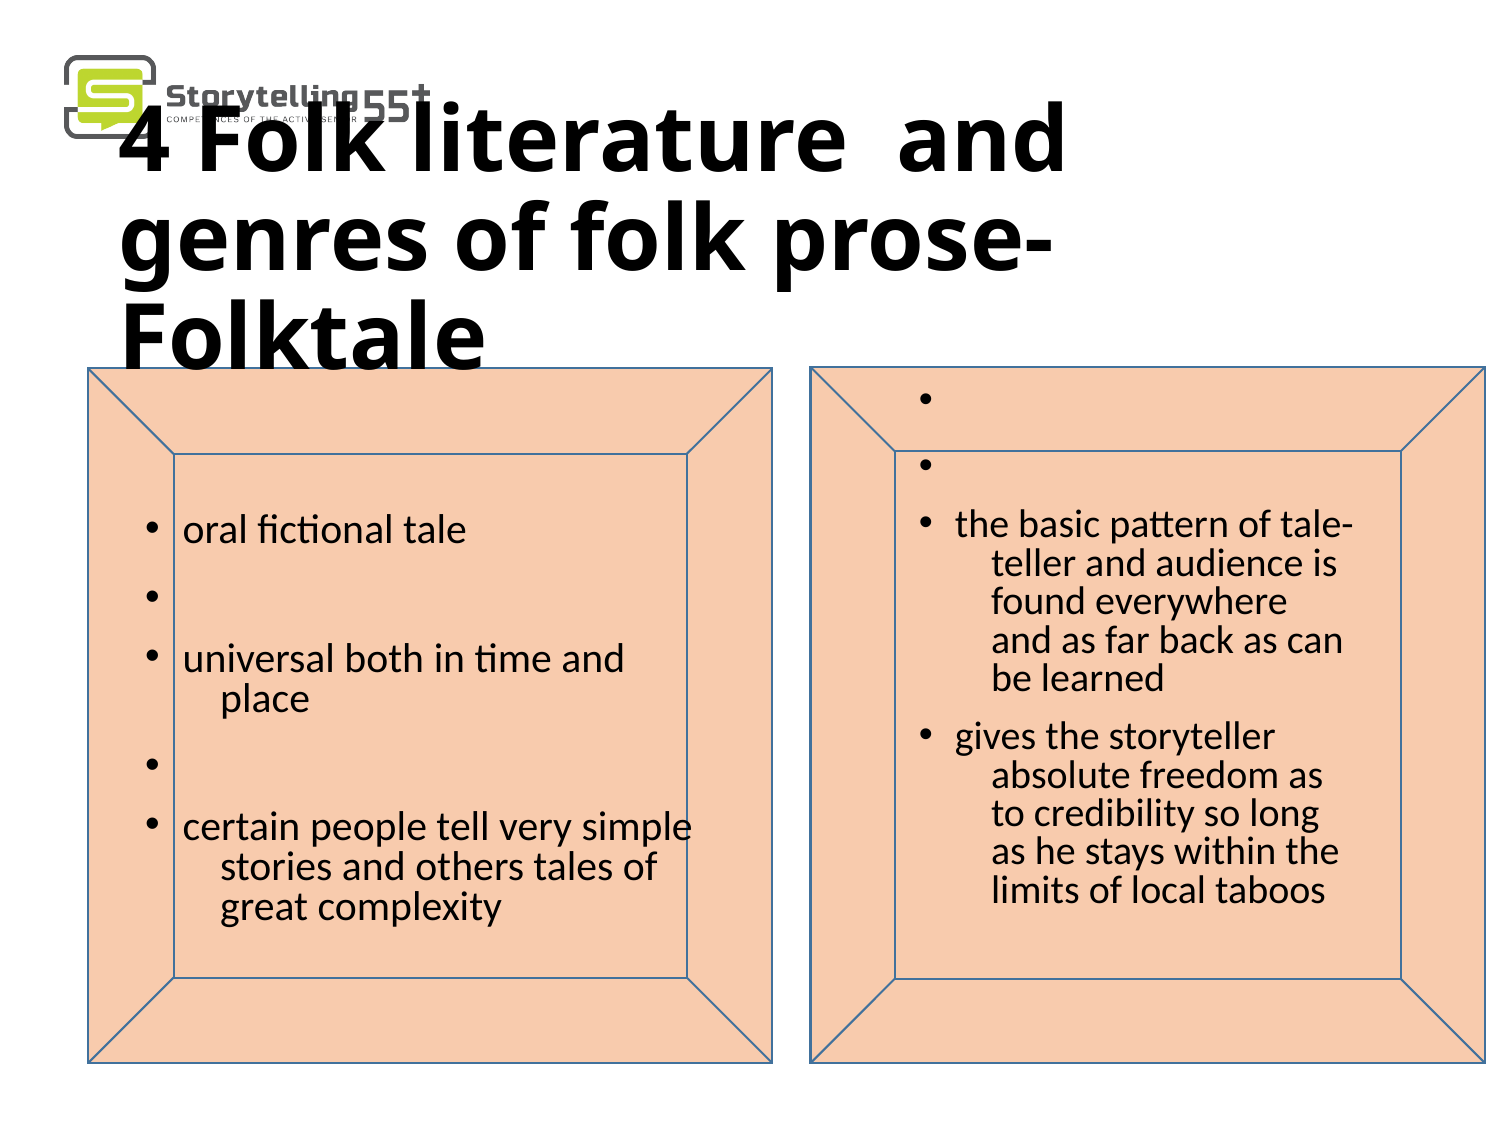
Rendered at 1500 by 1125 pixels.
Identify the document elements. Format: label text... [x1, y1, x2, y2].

list oral fictional tale universal both in time and place certain people tell very simple stories and others tales of great complexity [130, 433, 731, 1079]
text_box [810, 367, 1486, 1064]
text_box [88, 368, 773, 1064]
picture [64, 55, 430, 139]
title 4 Folk literature and genres of folk prose- Folktale [103, 59, 1397, 423]
list the basic pattern of tale-teller and audience is found everywhere and as far back as can be learned gives the storyteller absolute freedom as to credibility so long as he stays within the limits of local taboos [903, 367, 1373, 975]
